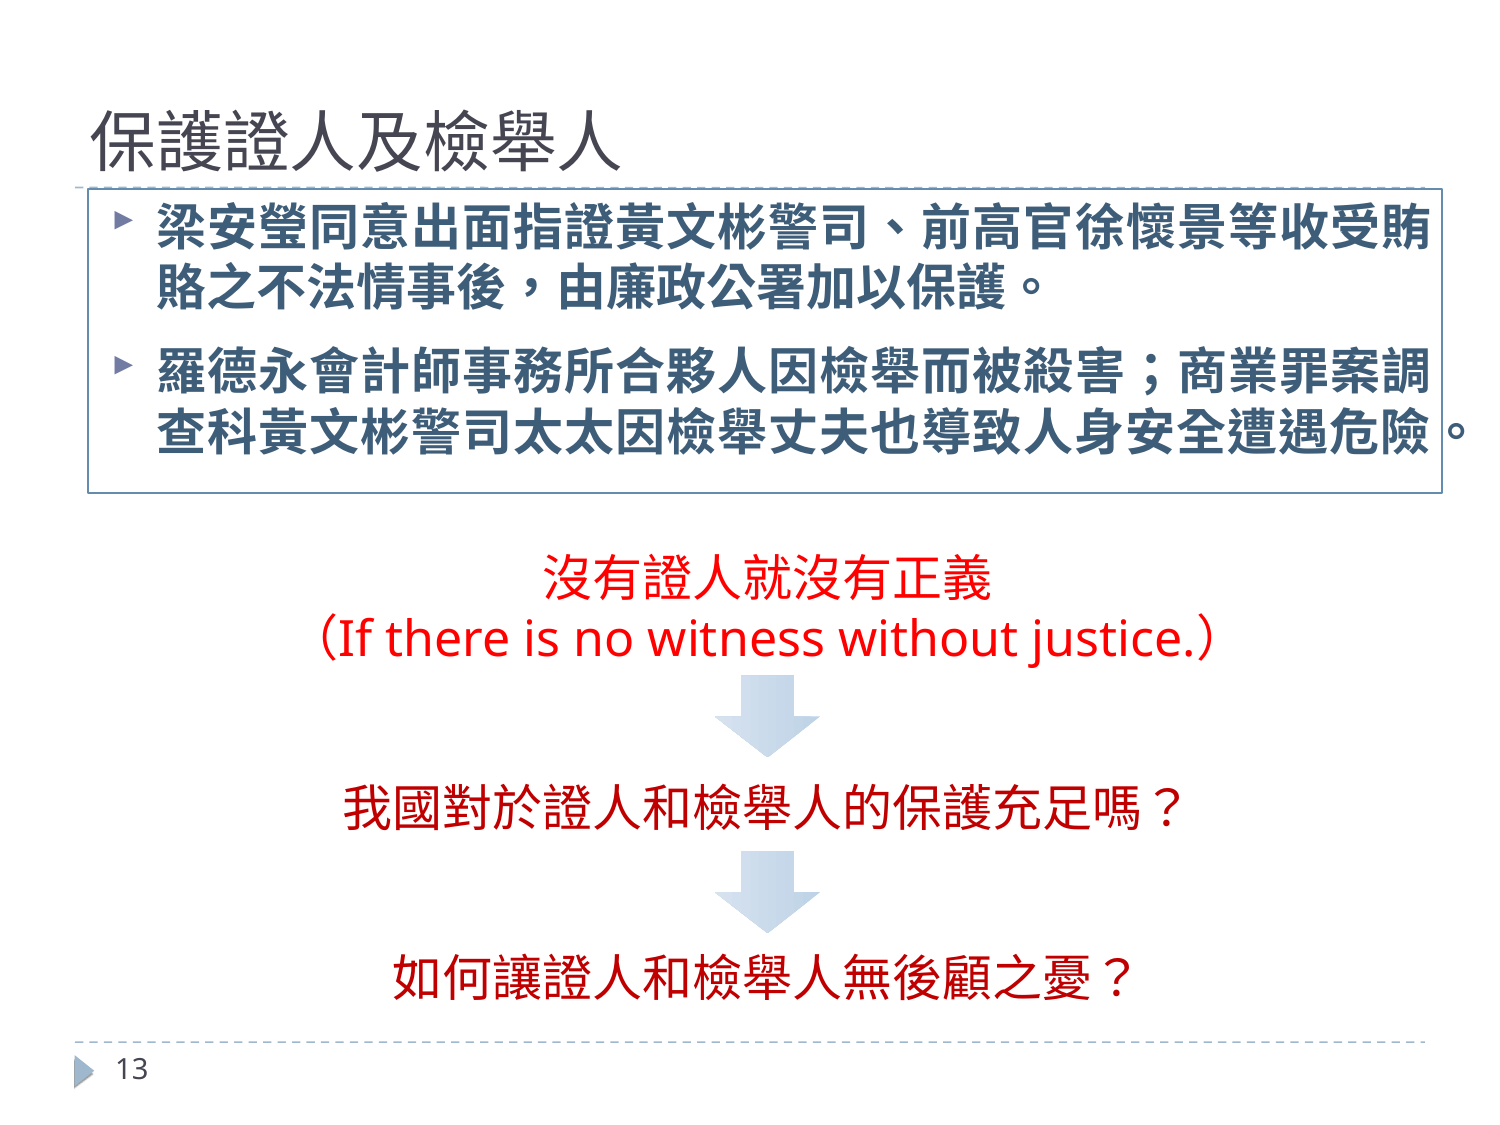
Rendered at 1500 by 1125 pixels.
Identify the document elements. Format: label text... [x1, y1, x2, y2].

text_box [714, 675, 821, 758]
list 梁安瑩同意出面指證黃文彬警司、前高官徐懷景等收受賄賂之不法情事後，由廉政公署加以保護。 羅德永會計師事務所合夥人因檢舉而被殺害；商業罪案調查科黃文彬警司太太因檢舉丈夫也導致人身安全遭遇危險。 [96, 187, 1447, 851]
title 保護證人及檢舉人 [75, 24, 1425, 188]
slide_number <編號> [100, 1042, 426, 1103]
text_box 沒有證人就沒有正義 （If there is no witness without justice.） 我國對於證人和檢舉人的保護充足嗎？ 如何讓證人和檢舉人無後顧之憂？ [222, 538, 1313, 1014]
text_box [714, 851, 821, 934]
list 梁安瑩同意出面指證黃文彬警司、前高官徐懷景等收受賄賂之不法情事後，由廉政公署加以保護。 羅德永會計師事務所合夥人因檢舉而被殺害；商業罪案調查科黃文彬警司太太因檢舉丈夫也導致人身安全遭遇危險。 [96, 190, 1441, 492]
